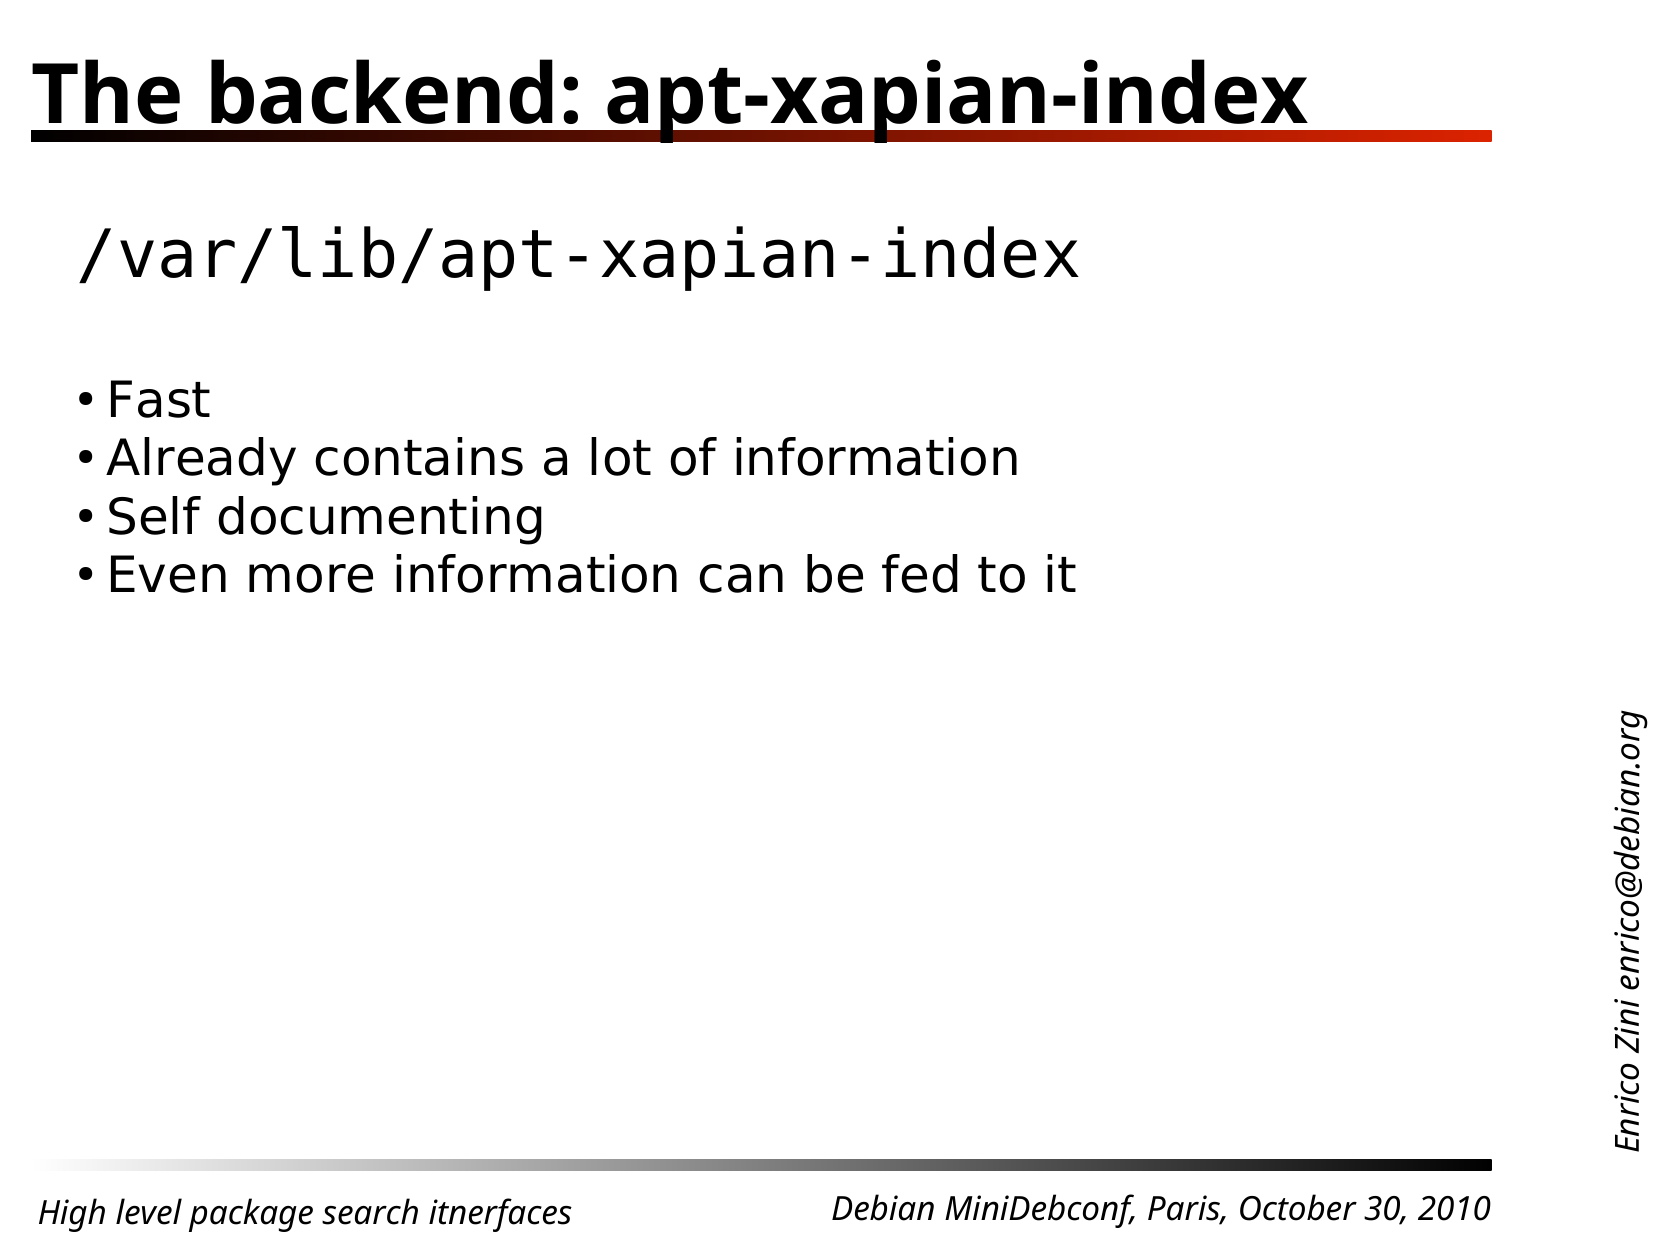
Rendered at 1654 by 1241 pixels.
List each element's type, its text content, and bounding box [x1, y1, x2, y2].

text_box /var/lib/apt-xapian-index Fast Already contains a lot of information Self documenting Even more information can be fed to it [76, 215, 1444, 813]
text_box The backend: apt-xapian-index [31, 34, 1438, 168]
